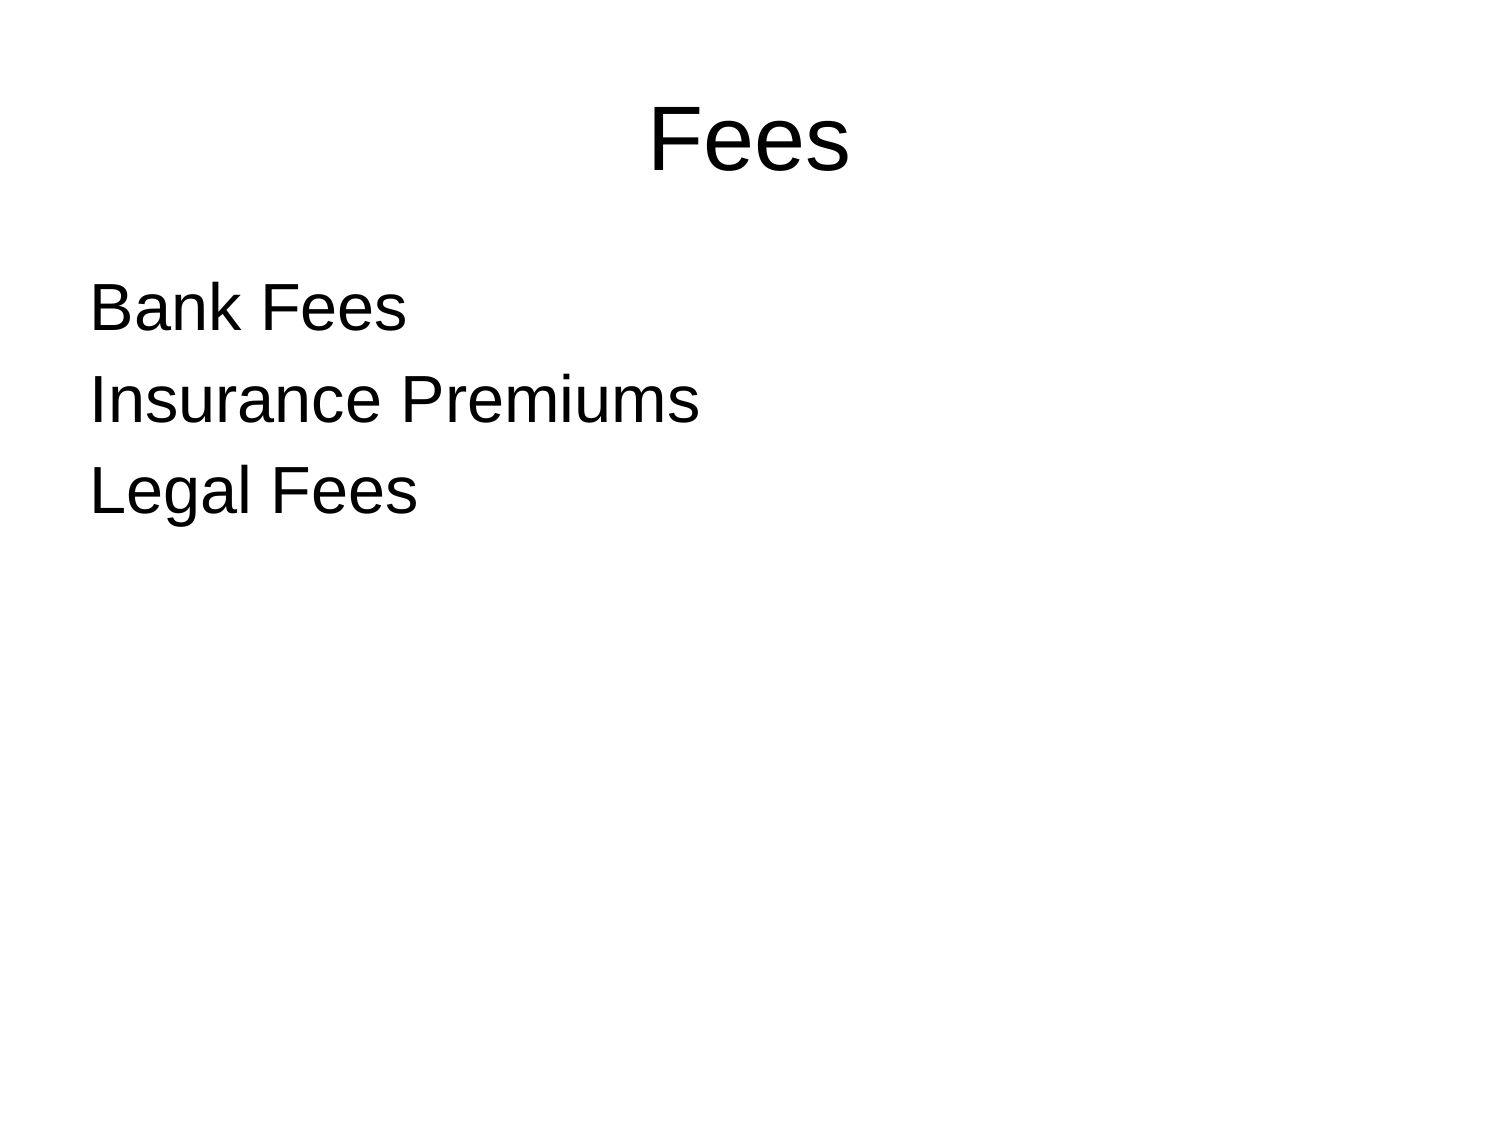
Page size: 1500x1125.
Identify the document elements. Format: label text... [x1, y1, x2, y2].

title Fees [75, 45, 1426, 233]
list Bank Fees Insurance Premiums Legal Fees [75, 262, 1426, 1006]
